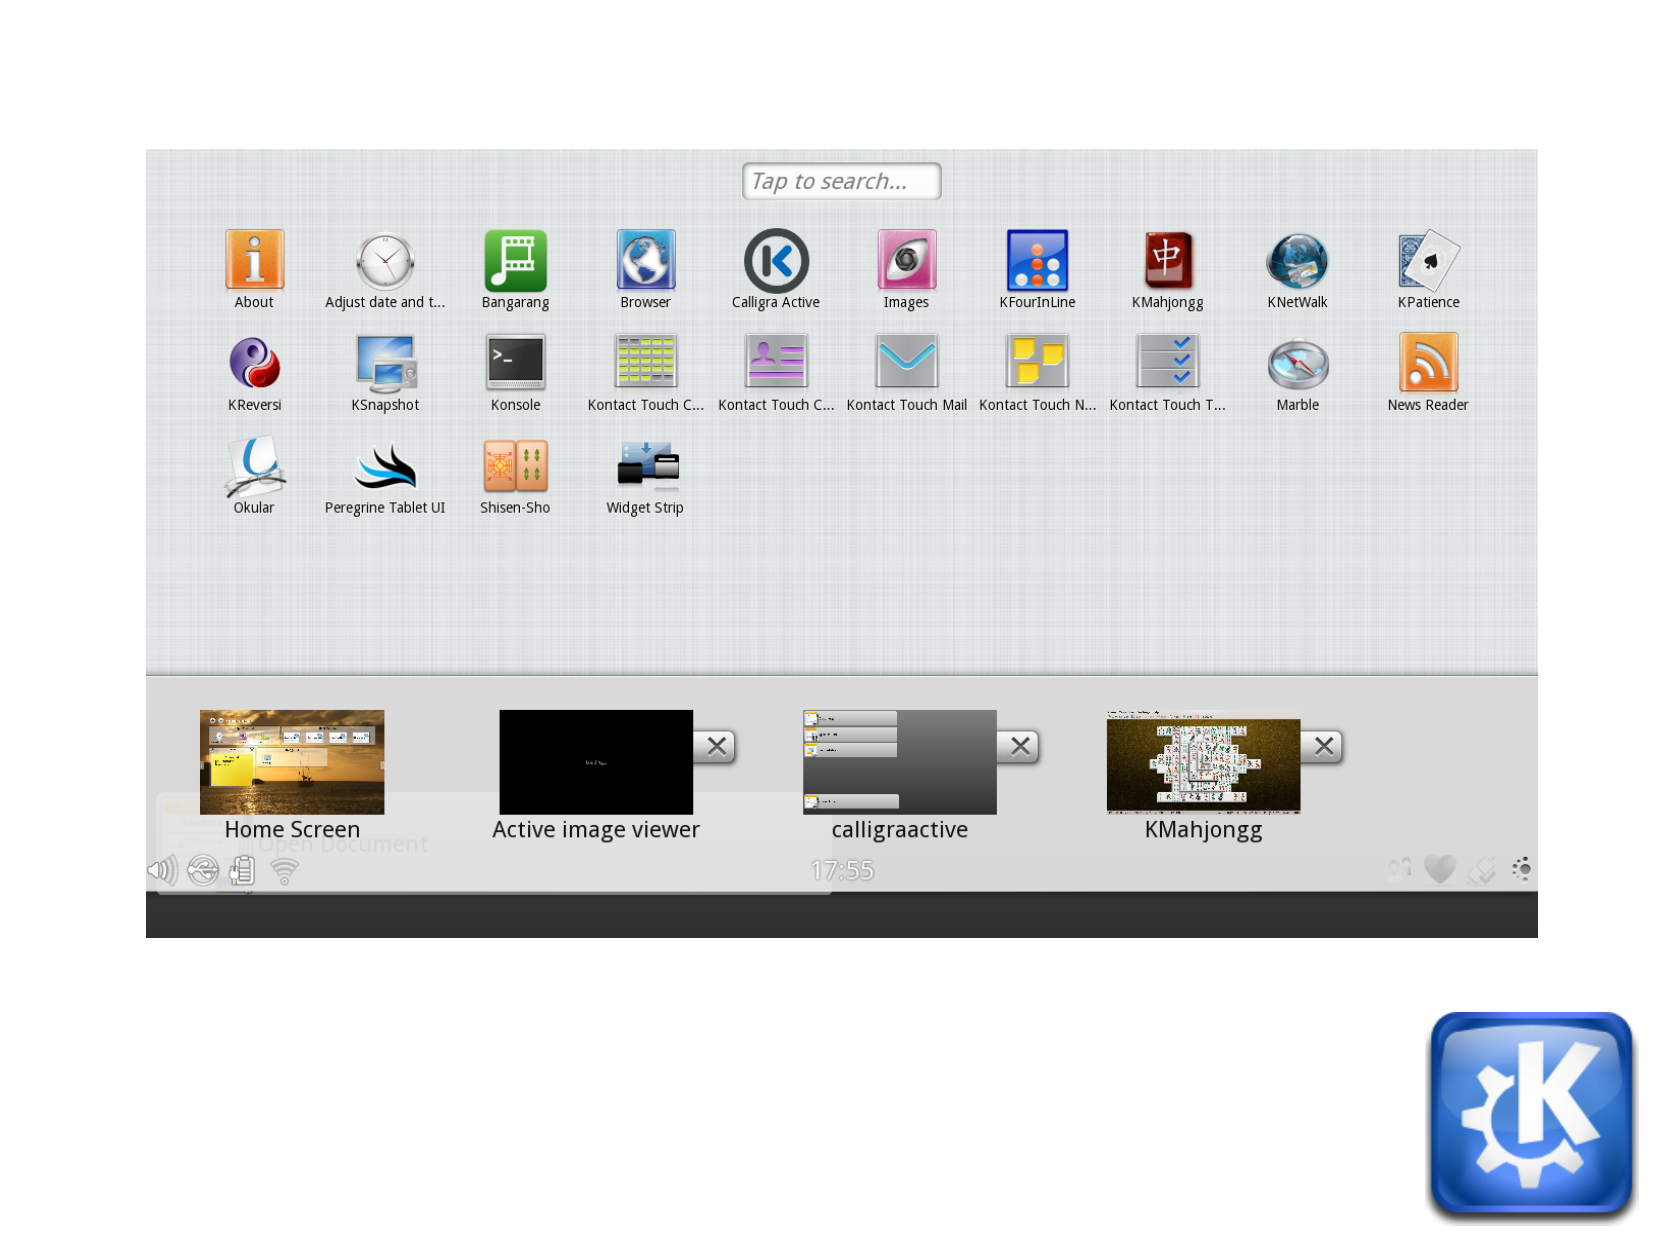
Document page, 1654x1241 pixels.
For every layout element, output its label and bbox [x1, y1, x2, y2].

picture [146, 149, 1538, 938]
picture [1425, 1012, 1639, 1226]
